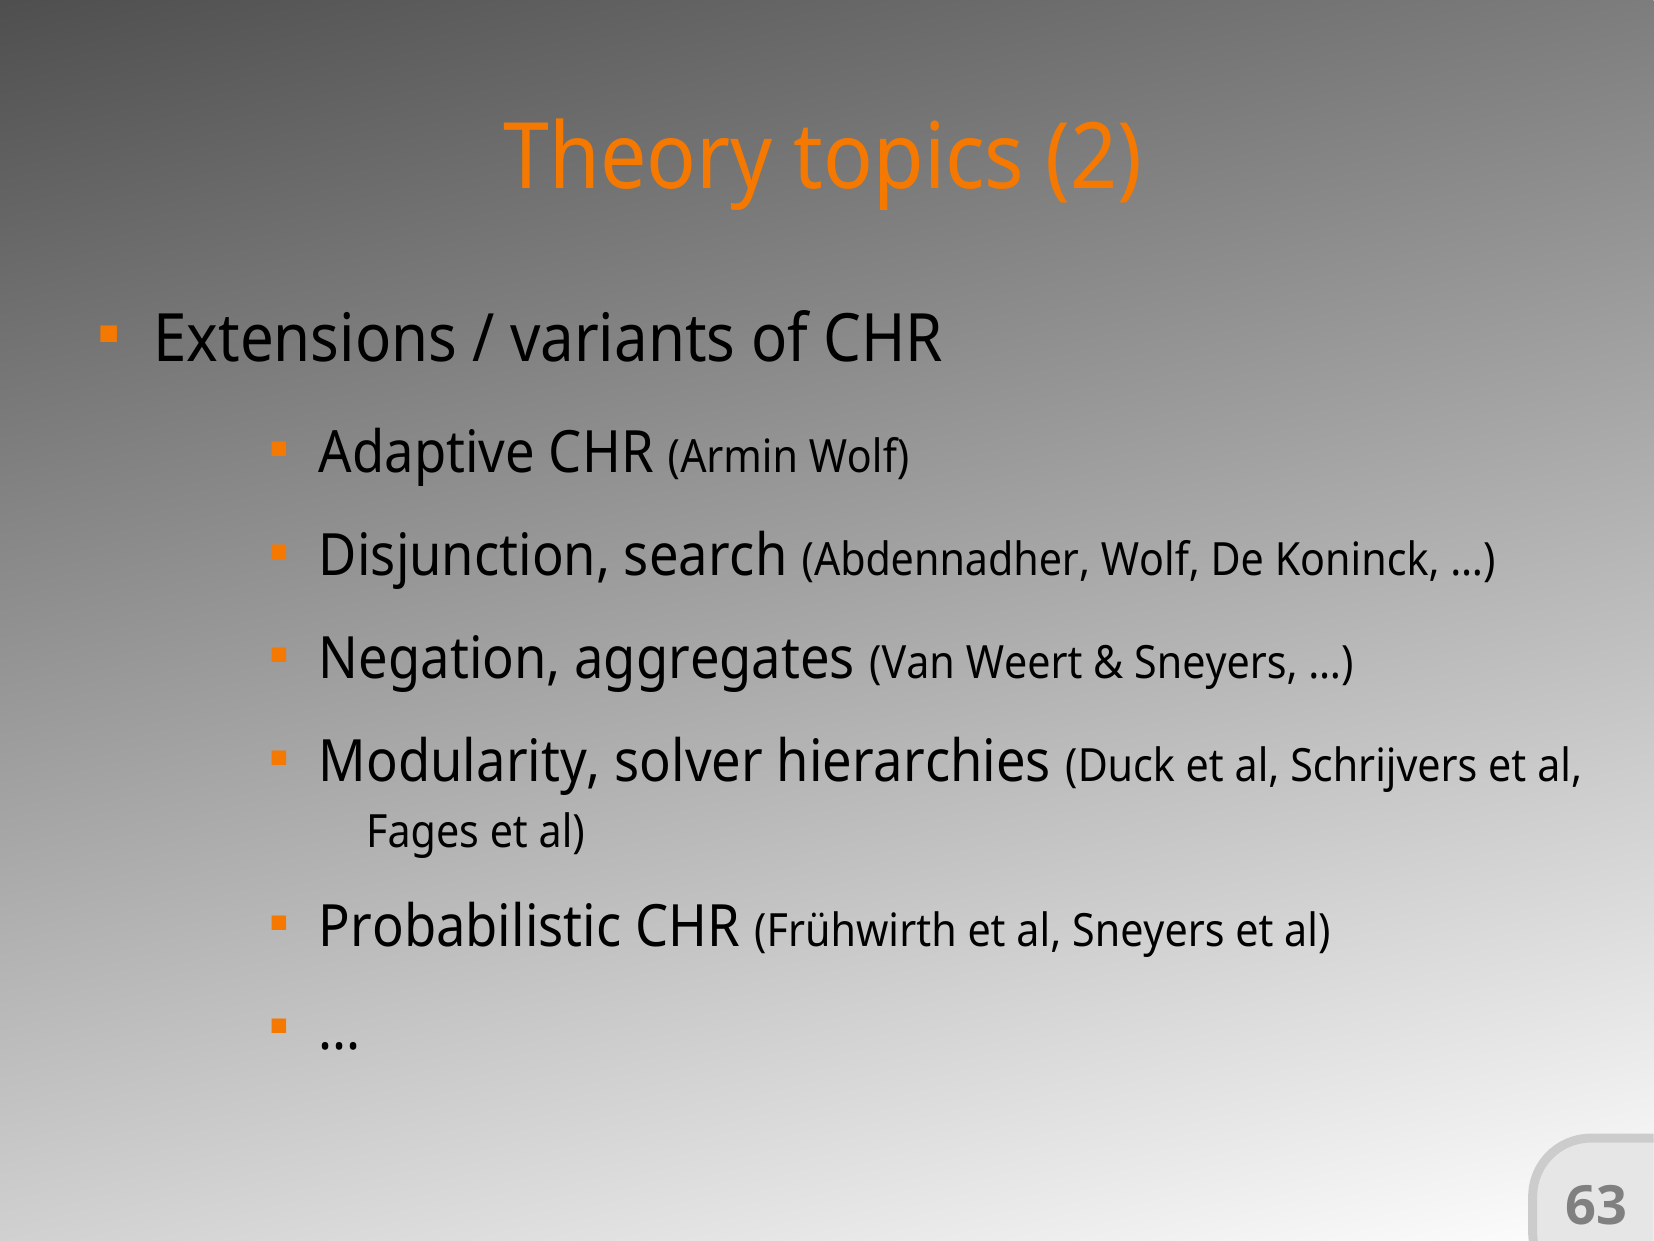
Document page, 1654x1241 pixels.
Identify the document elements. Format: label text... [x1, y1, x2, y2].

title Theory topics (2) [18, 49, 1629, 257]
list Extensions / variants of CHR Adaptive CHR (Armin Wolf) Disjunction, search (Abdennadher, Wolf, De Koninck, …) Negation, aggregates (Van Weert & Sneyers, …) Modularity, solver hierarchies (Duck et al, Schrijvers et al, Fages et al) Probabilistic CHR (Frühwirth et al, Sneyers et al) ... [82, 290, 1622, 1109]
